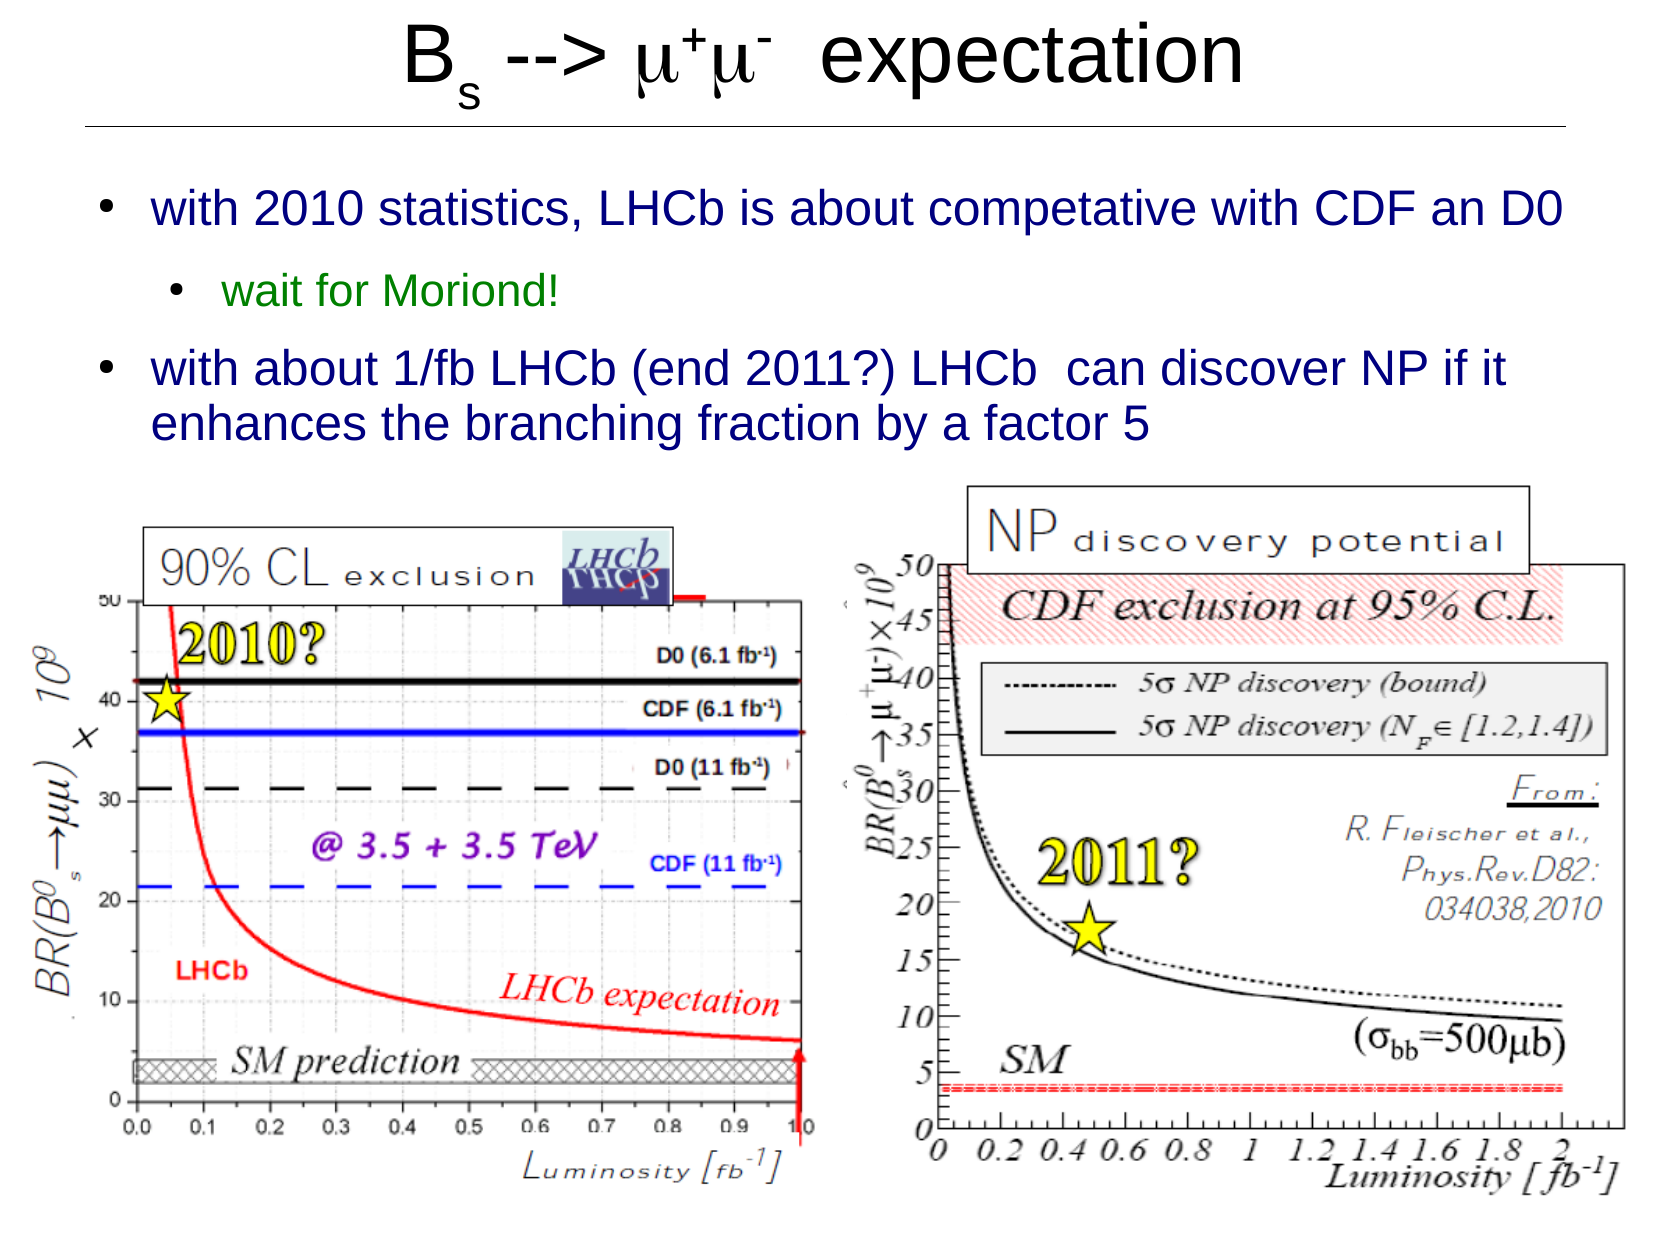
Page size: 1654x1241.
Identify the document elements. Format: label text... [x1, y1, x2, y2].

list with 2010 statistics, LHCb is about competative with CDF an D0 wait for Moriond! with about 1/fb LHCb (end 2011?) LHCb can discover NP if it enhances the branching fraction by a factor 5 [79, 179, 1568, 452]
picture [23, 478, 1635, 1214]
title Bs --> m+m- expectation [79, 2, 1568, 125]
